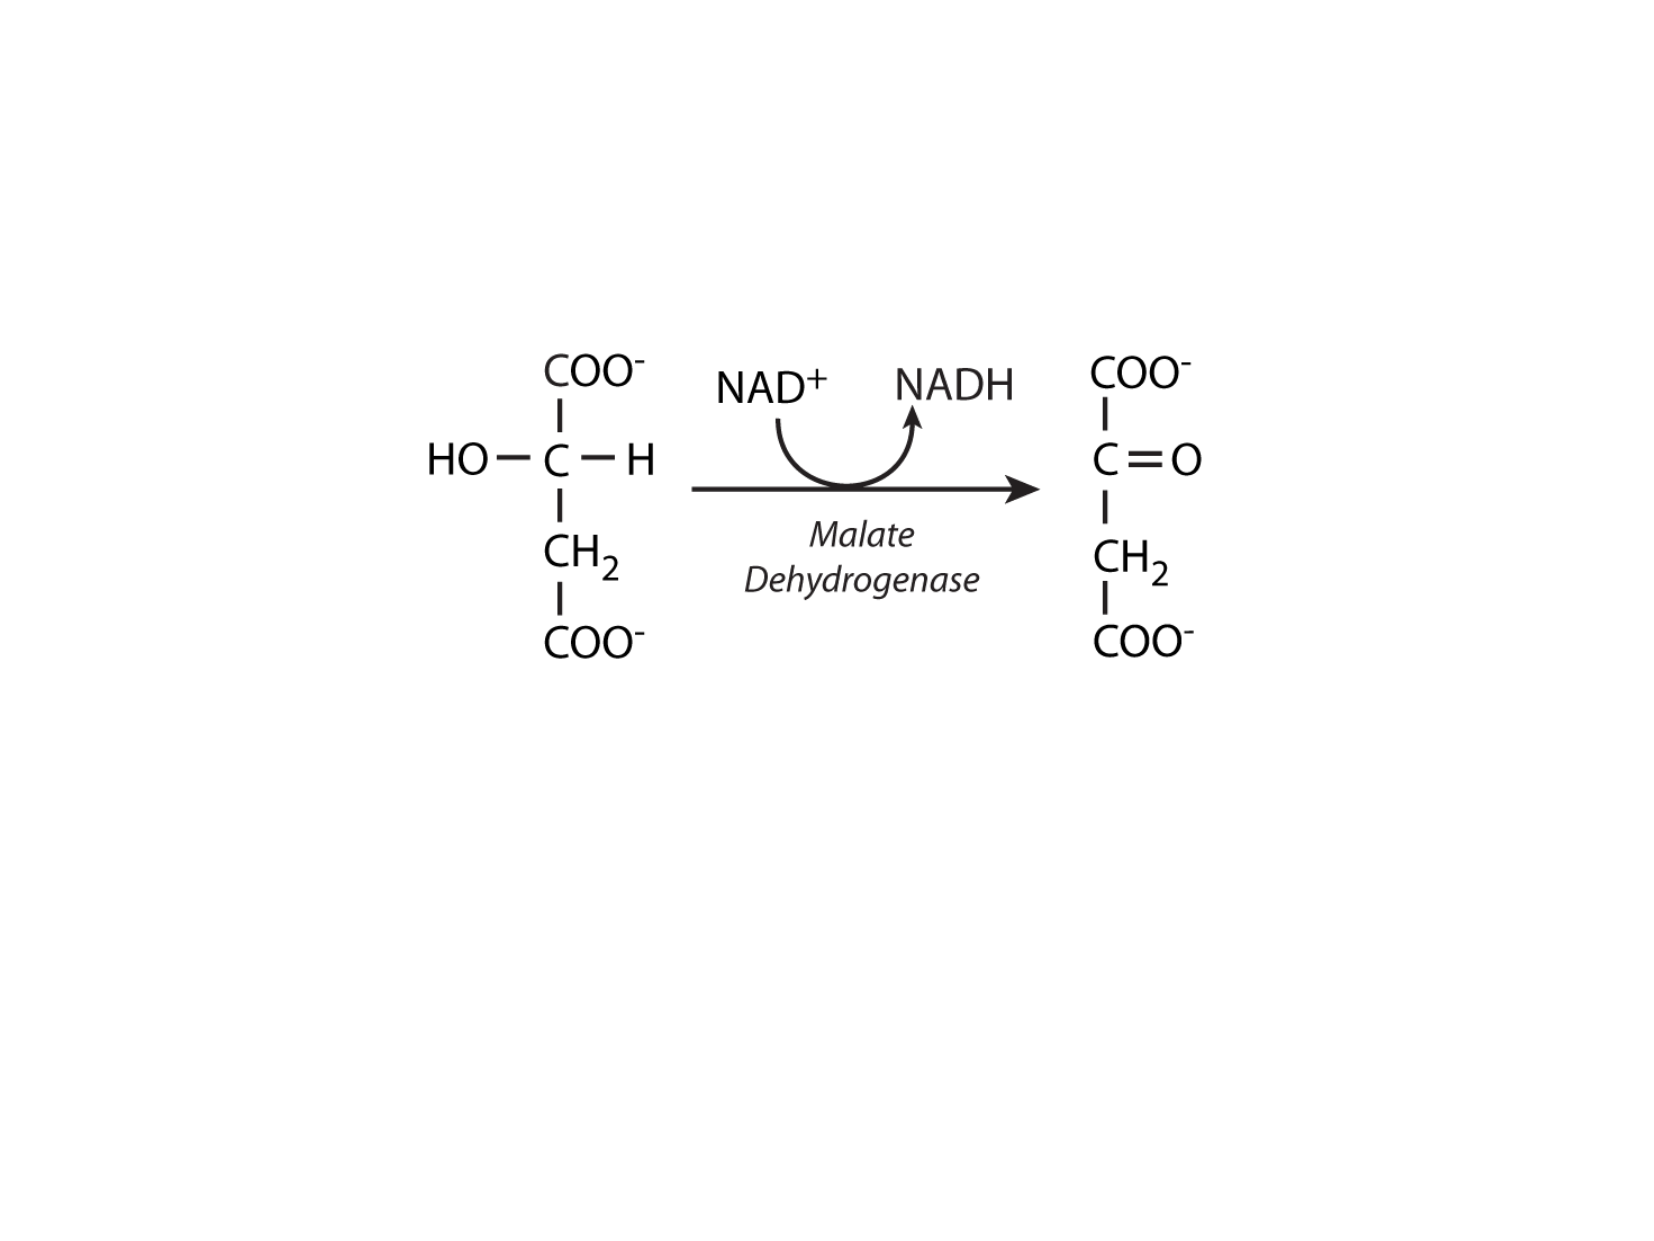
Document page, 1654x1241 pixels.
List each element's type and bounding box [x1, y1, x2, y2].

picture [426, 332, 1204, 670]
